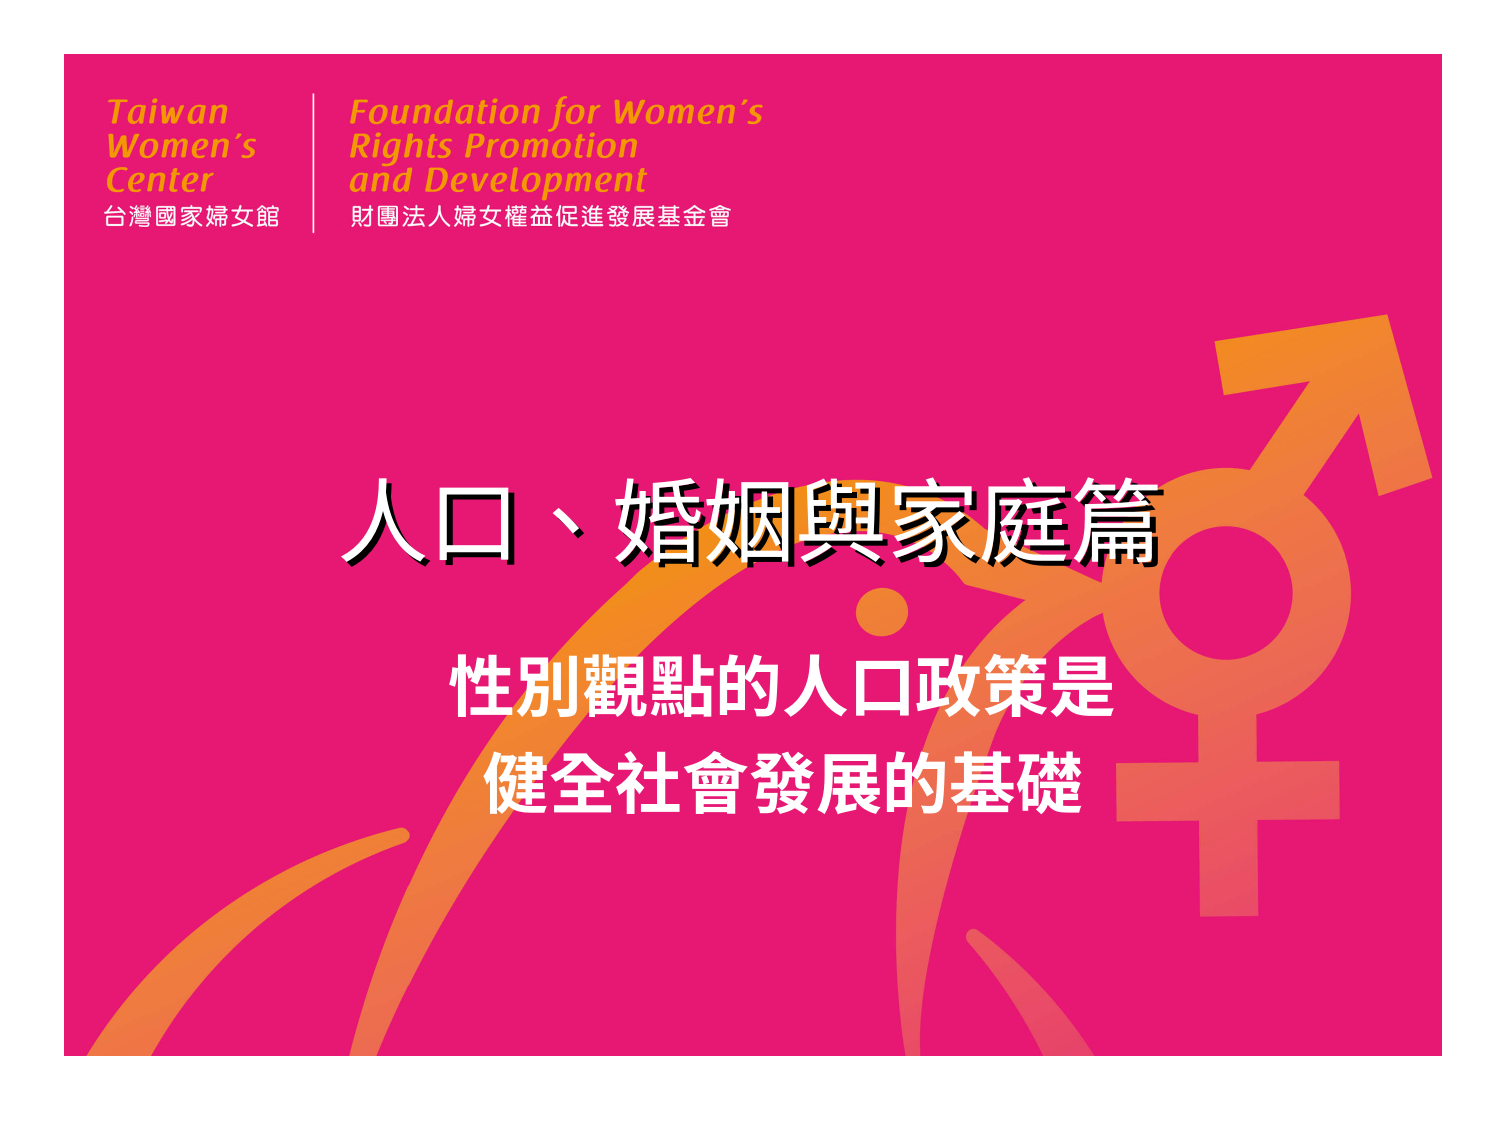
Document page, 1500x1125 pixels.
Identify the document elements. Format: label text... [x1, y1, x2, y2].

title 人口、婚姻與家庭篇 [112, 456, 1388, 591]
subtitle 性別觀點的人口政策是 健全社會發展的基礎 [225, 637, 1341, 925]
